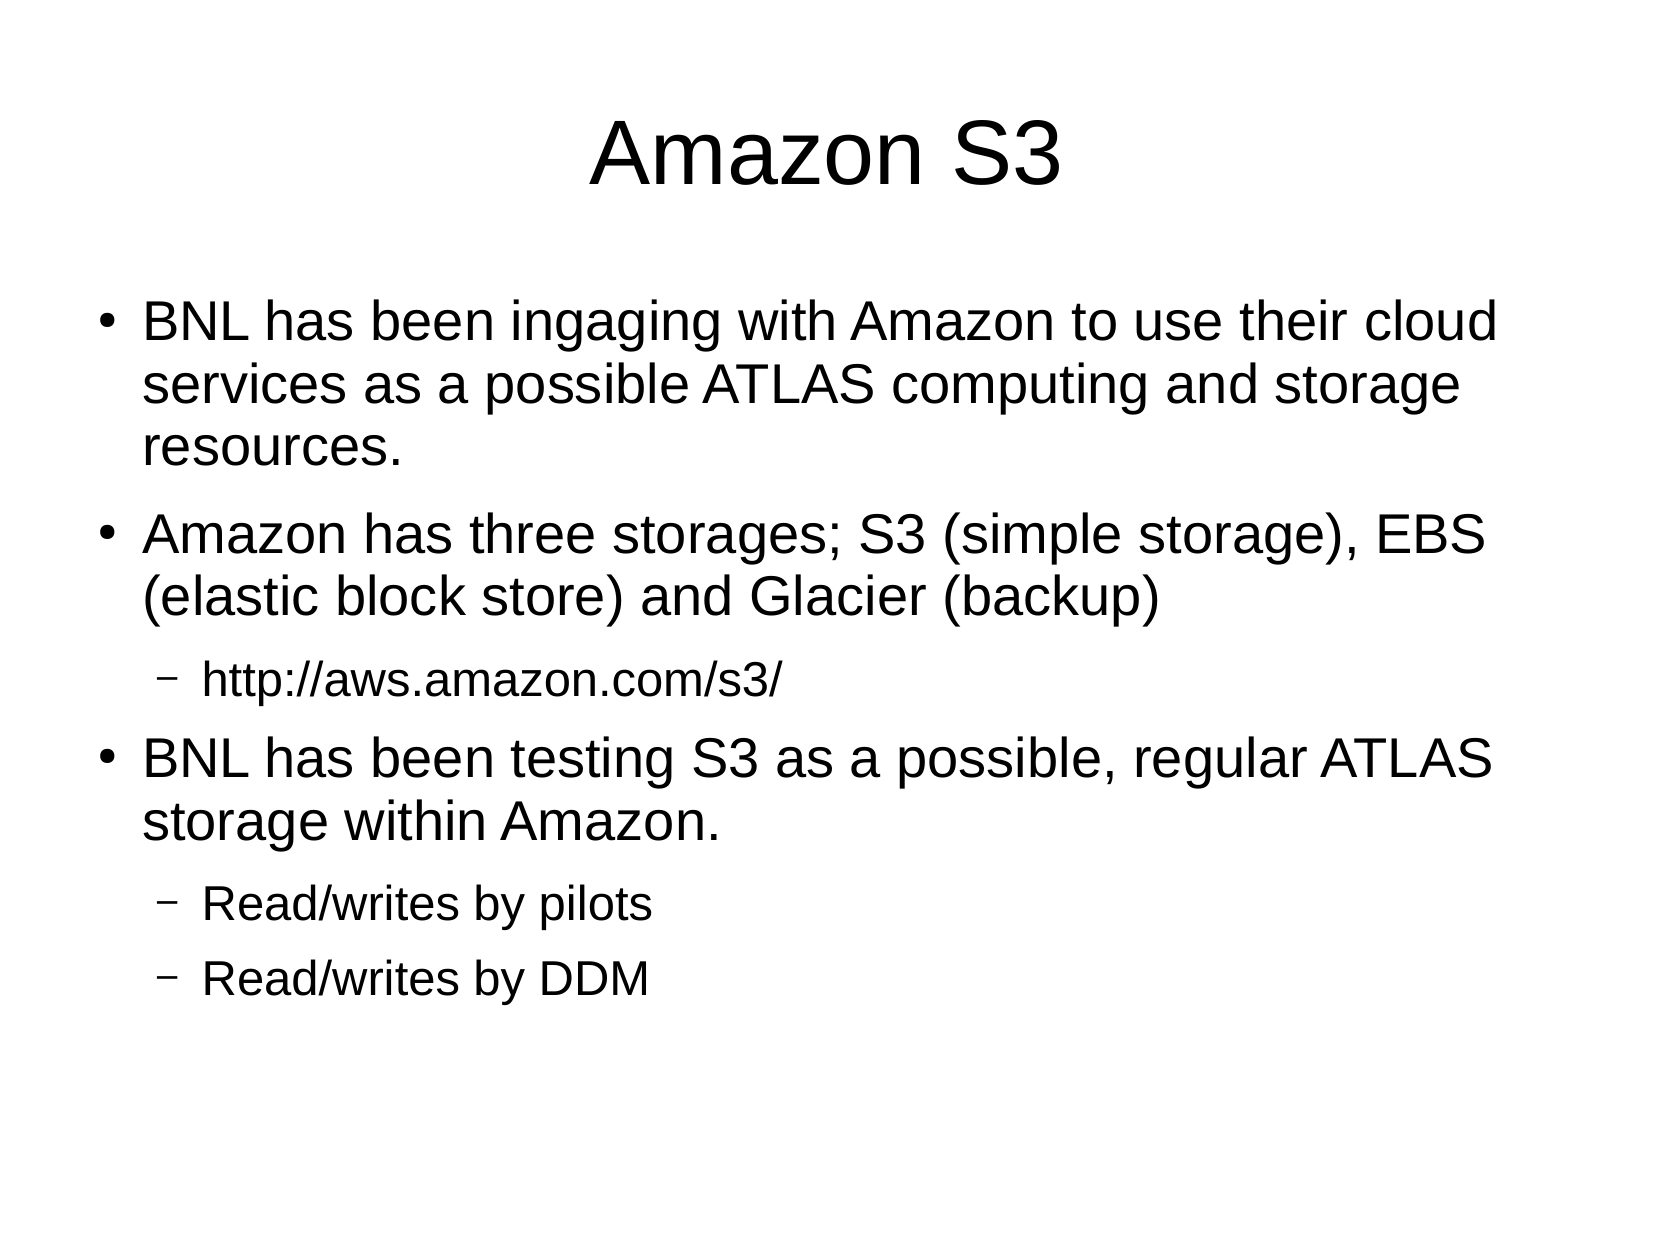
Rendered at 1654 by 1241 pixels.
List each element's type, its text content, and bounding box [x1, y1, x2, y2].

list BNL has been ingaging with Amazon to use their cloud services as a possible ATLAS computing and storage resources. Amazon has three storages; S3 (simple storage), EBS (elastic block store) and Glacier (backup) http://aws.amazon.com/s3/ BNL has been testing S3 as a possible, regular ATLAS storage within Amazon. Read/writes by pilots Read/writes by DDM [82, 290, 1571, 1010]
title Amazon S3 [82, 49, 1571, 257]
